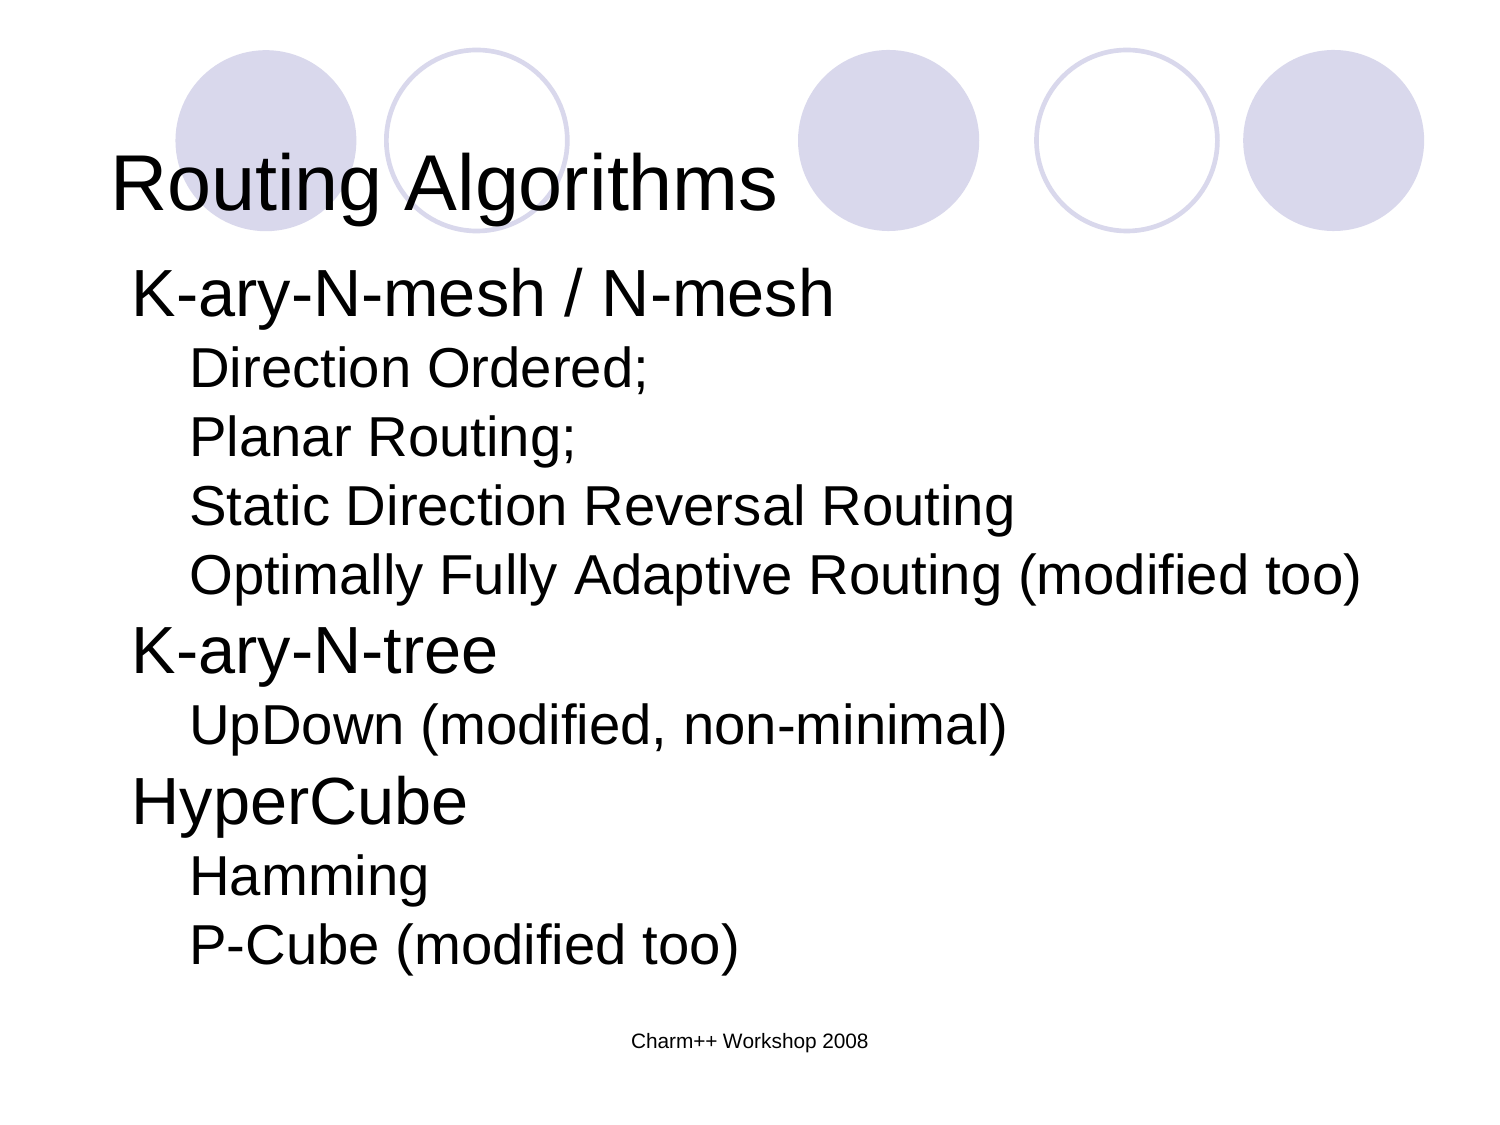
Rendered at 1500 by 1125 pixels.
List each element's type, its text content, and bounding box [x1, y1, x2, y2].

list K-ary-N-mesh / N-mesh Direction Ordered; Planar Routing; Static Direction Reversal Routing Optimally Fully Adaptive Routing (modified too) K-ary-N-tree UpDown (modified, non-minimal) HyperCube Hamming P-Cube (modified too) [114, 264, 1396, 1125]
title Routing Algorithms [110, 93, 1392, 282]
